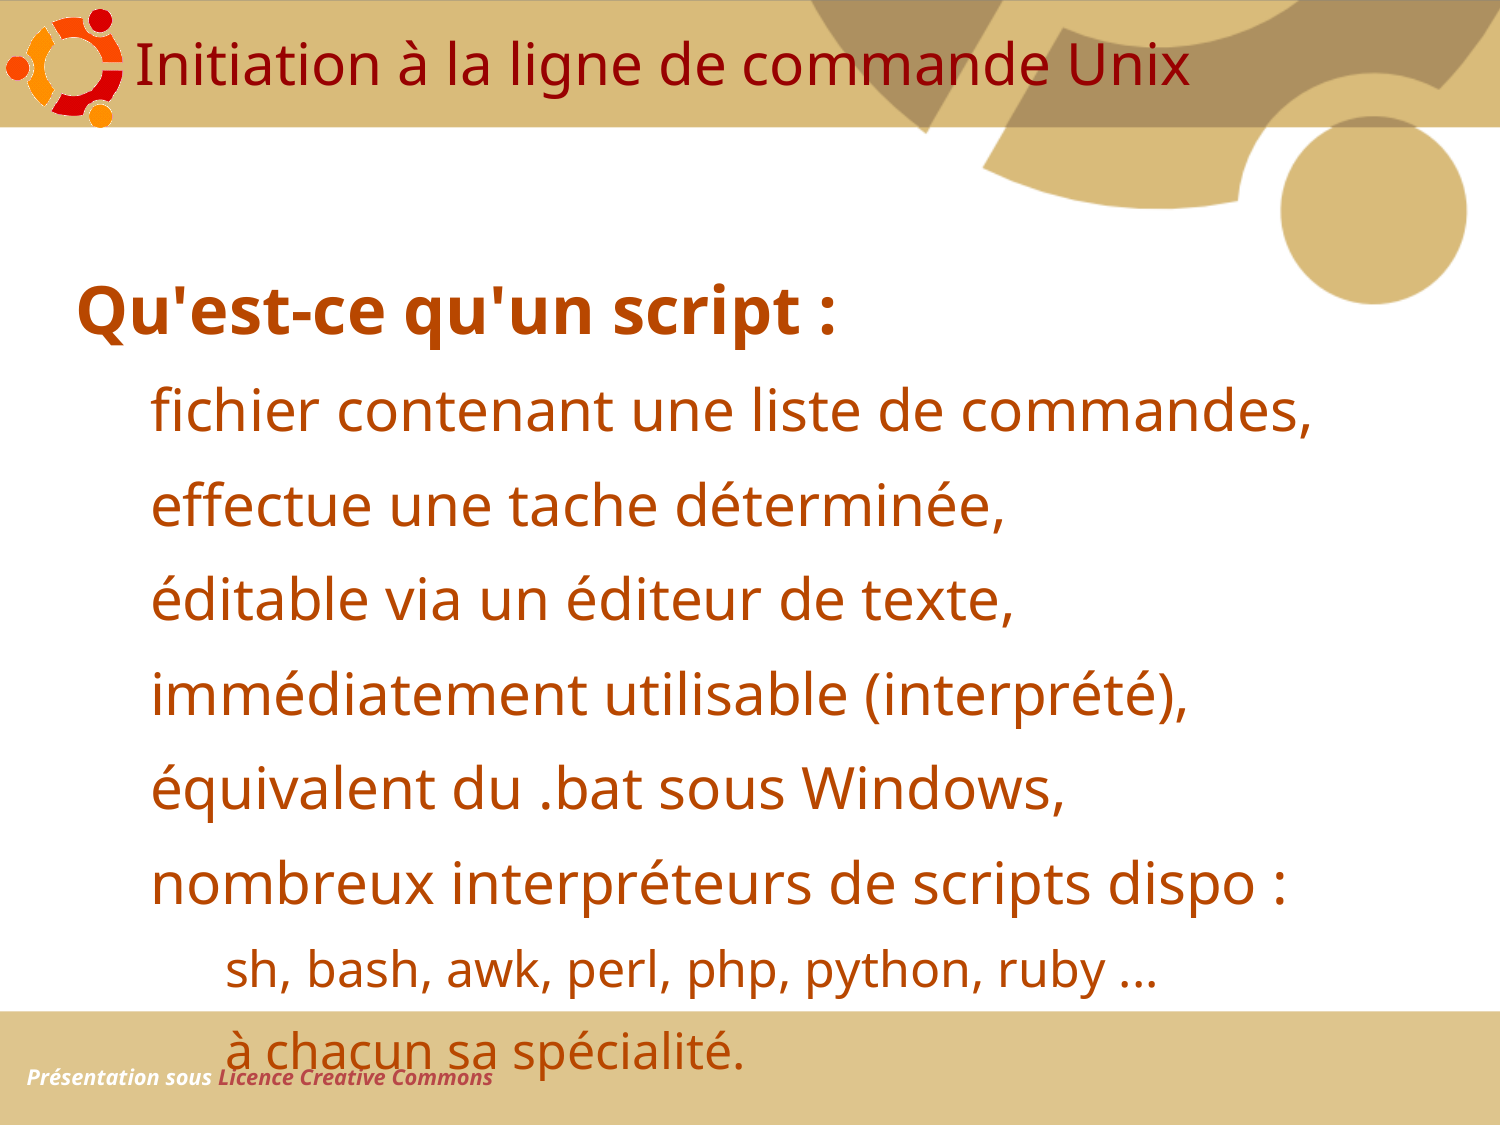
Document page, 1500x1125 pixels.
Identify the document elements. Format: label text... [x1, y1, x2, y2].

list Qu'est-ce qu'un script : fichier contenant une liste de commandes, effectue une tache déterminée, éditable via un éditeur de texte, immédiatement utilisable (interprété), équivalent du .bat sous Windows, nombreux interpréteurs de scripts dispo : sh, bash, awk, perl, php, python, ruby ... à chacun sa spécialité. [75, 262, 1477, 1007]
title Initiation à la ligne de commande Unix [135, 0, 1417, 177]
picture [0, 0, 1500, 557]
